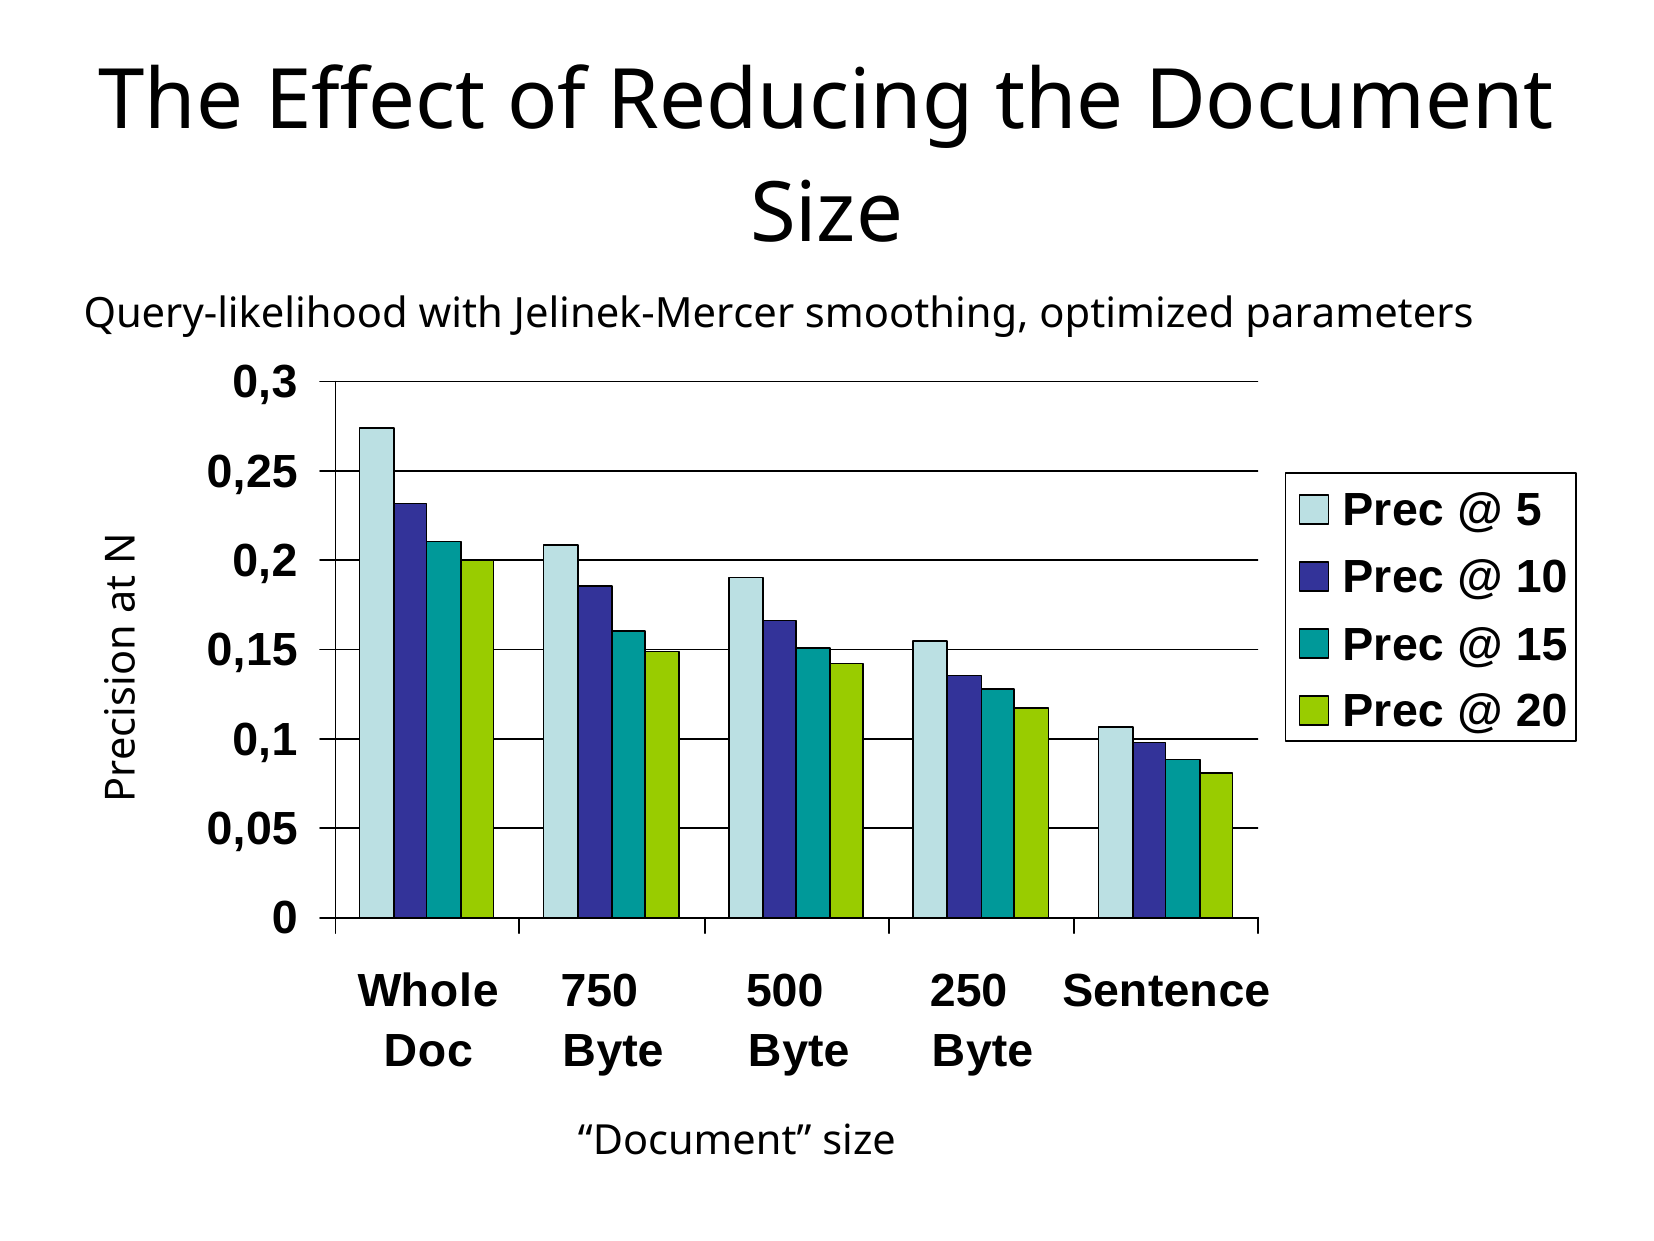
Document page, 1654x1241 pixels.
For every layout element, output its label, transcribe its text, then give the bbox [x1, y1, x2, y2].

text_box “Document” size [496, 1102, 979, 1175]
text_box Precision at N [82, 482, 155, 855]
text_box Query-likelihood with Jelinek-Mercer smoothing, optimized parameters [68, 275, 1599, 349]
text_box [172, 349, 1589, 1121]
title The Effect of Reducing the Document Size [82, 34, 1571, 272]
